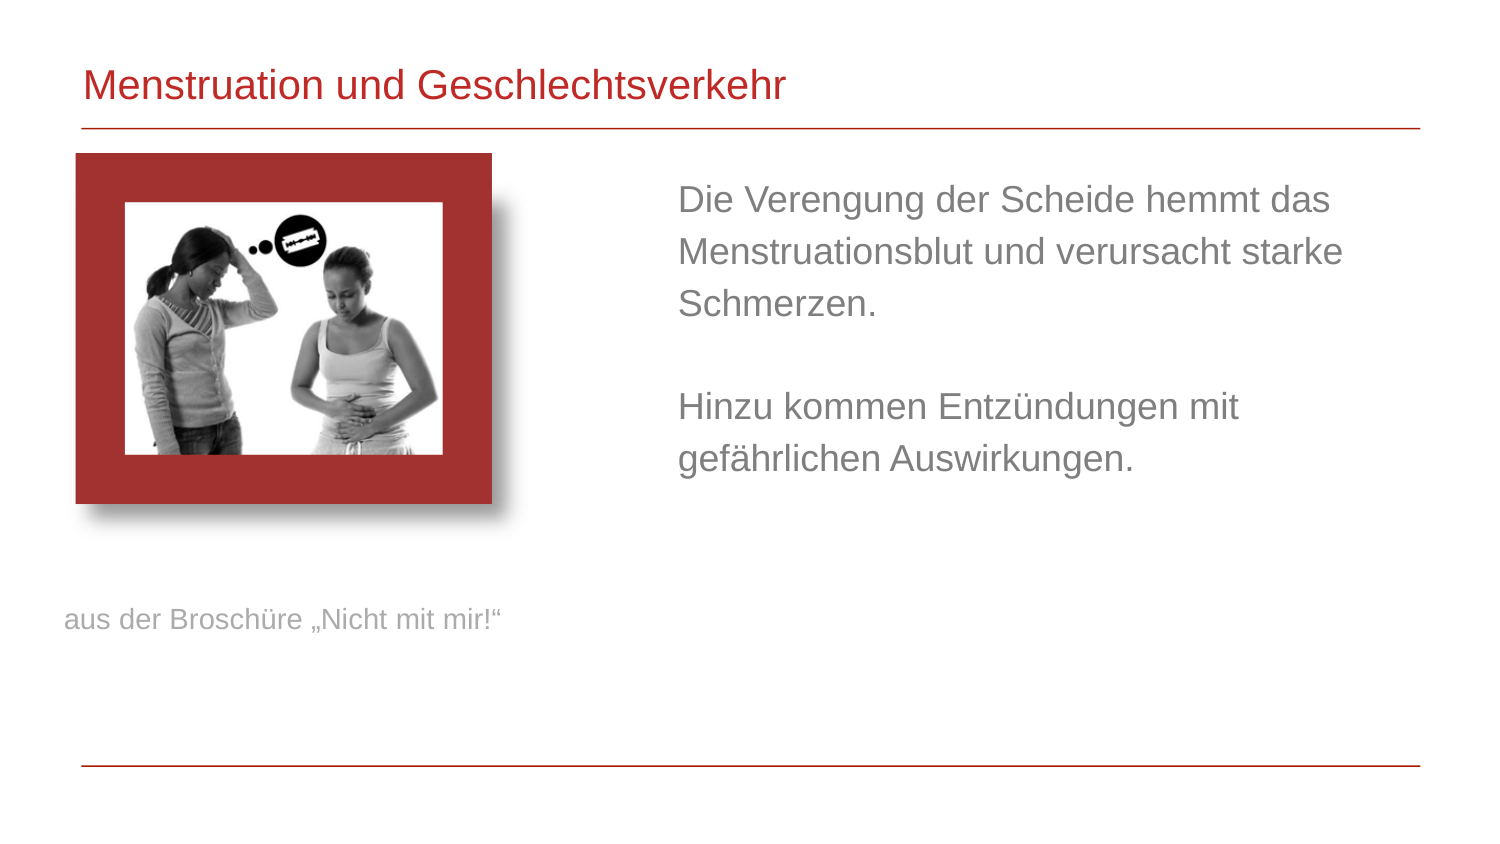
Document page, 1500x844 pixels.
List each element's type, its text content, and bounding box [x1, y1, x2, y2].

text_box Die Verengung der Scheide hemmt das Menstruationsblut und verursacht starke Schmerzen. Hinzu kommen Entzündungen mit gefährlichen Auswirkungen. [662, 153, 1437, 742]
text_box Menstruation und Geschlechtsverkehr [67, 43, 1078, 117]
picture [62, 153, 535, 547]
text_box aus der Broschüre „Nicht mit mir!“ [48, 580, 535, 662]
